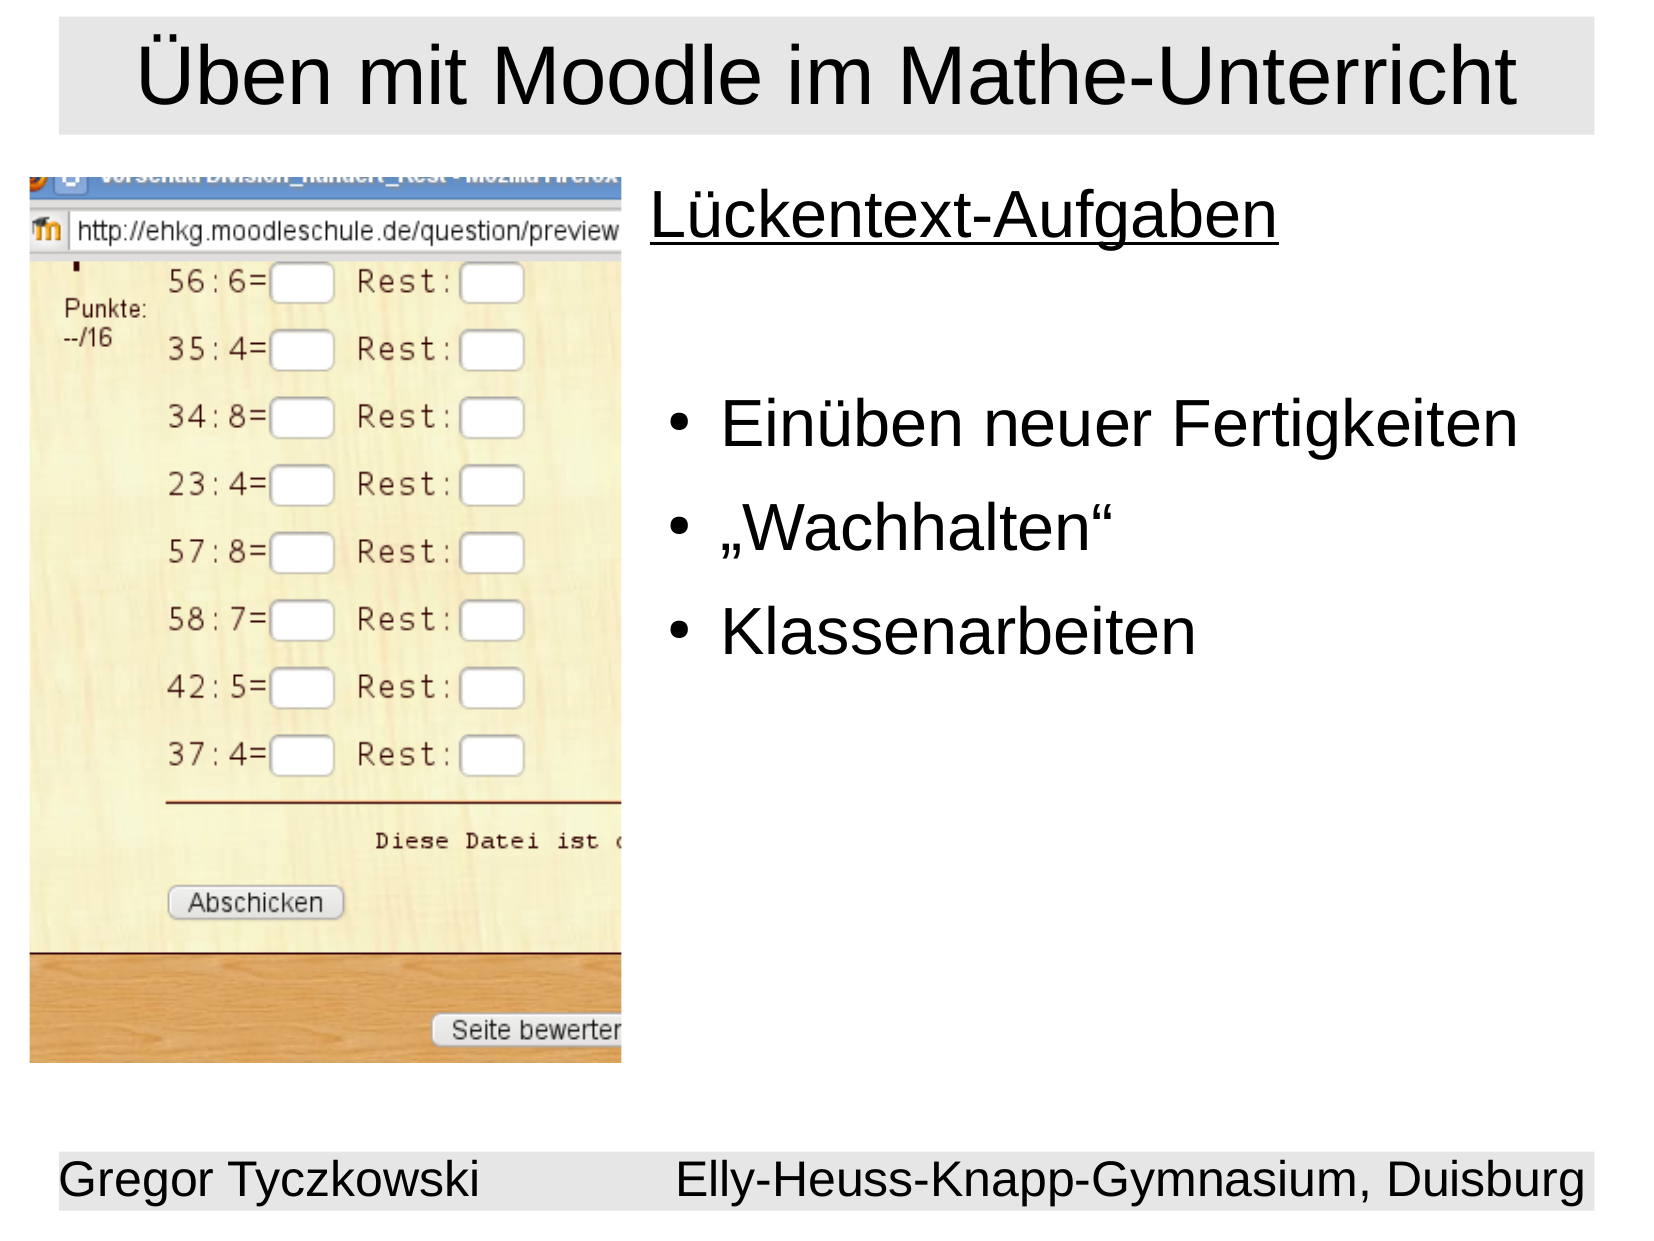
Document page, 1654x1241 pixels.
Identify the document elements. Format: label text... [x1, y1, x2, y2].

list Gregor Tyczkowski Elly-Heuss-Knapp-Gymnasium, Duisburg [59, 1151, 1595, 1211]
picture [29, 177, 622, 1063]
list Lückentext-Aufgaben Einüben neuer Fertigkeiten „Wachhalten“ Klassenarbeiten [649, 177, 1654, 878]
title Üben mit Moodle im Mathe-Unterricht [59, 16, 1595, 135]
